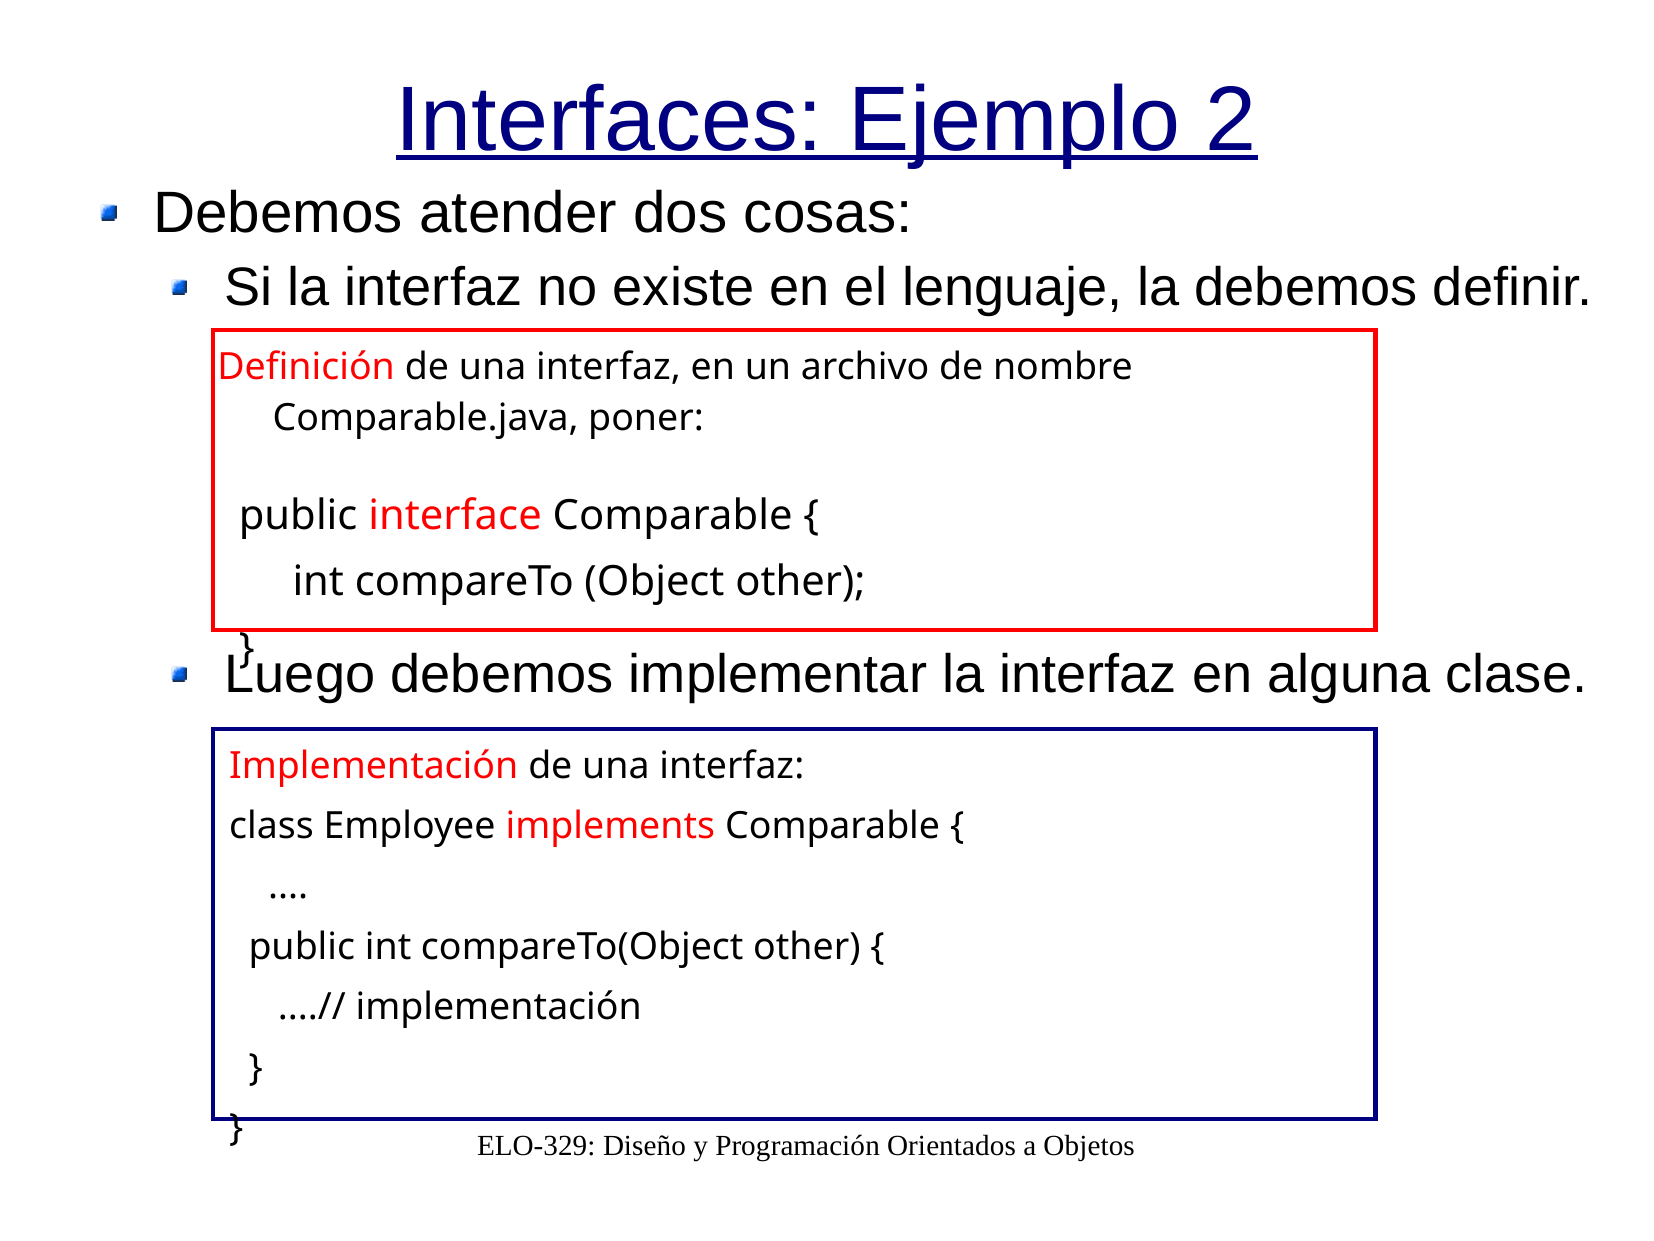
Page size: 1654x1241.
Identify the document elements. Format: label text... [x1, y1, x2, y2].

text_box Definición de una interfaz, en un archivo de nombre Comparable.java, poner: public interface Comparable { int compareTo (Object other); } [212, 330, 1376, 630]
title Interfaces: Ejemplo 2 [82, 49, 1571, 179]
list Debemos atender dos cosas: Si la interfaz no existe en el lenguaje, la debemos definir. Luego debemos implementar la interfaz en alguna clase. [82, 179, 1651, 1163]
text_box Implementación de una interfaz: class Employee implements Comparable { .... public int compareTo(Object other) { ....// implementación } } [212, 729, 1376, 1120]
